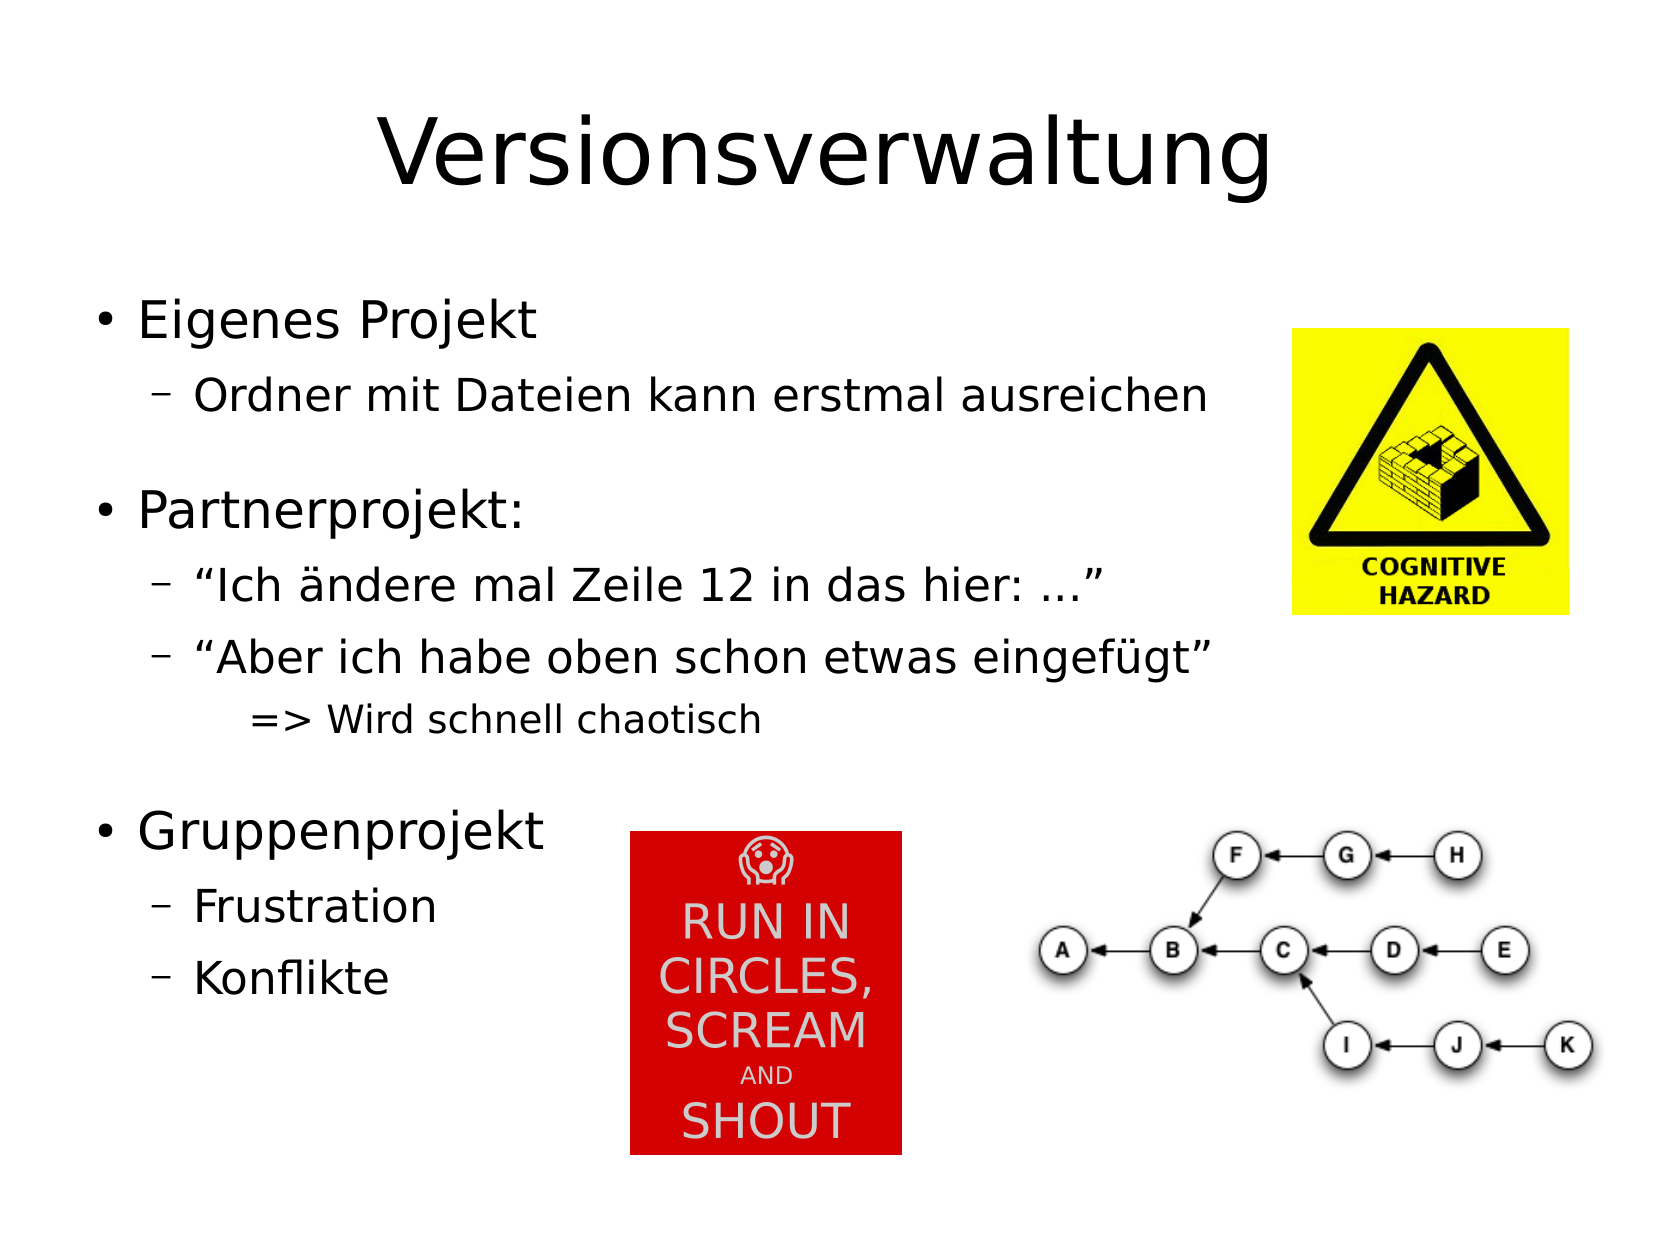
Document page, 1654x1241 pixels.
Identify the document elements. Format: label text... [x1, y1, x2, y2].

picture [1020, 819, 1611, 1096]
list Eigenes Projekt Ordner mit Dateien kann erstmal ausreichen Partnerprojekt: “Ich ändere mal Zeile 12 in das hier: ...” “Aber ich habe oben schon etwas eingefügt” => Wird schnell chaotisch Gruppenprojekt Frustration Konflikte [82, 290, 1571, 1010]
title Versionsverwaltung [82, 49, 1571, 257]
picture [630, 831, 902, 1156]
picture [1292, 328, 1571, 616]
